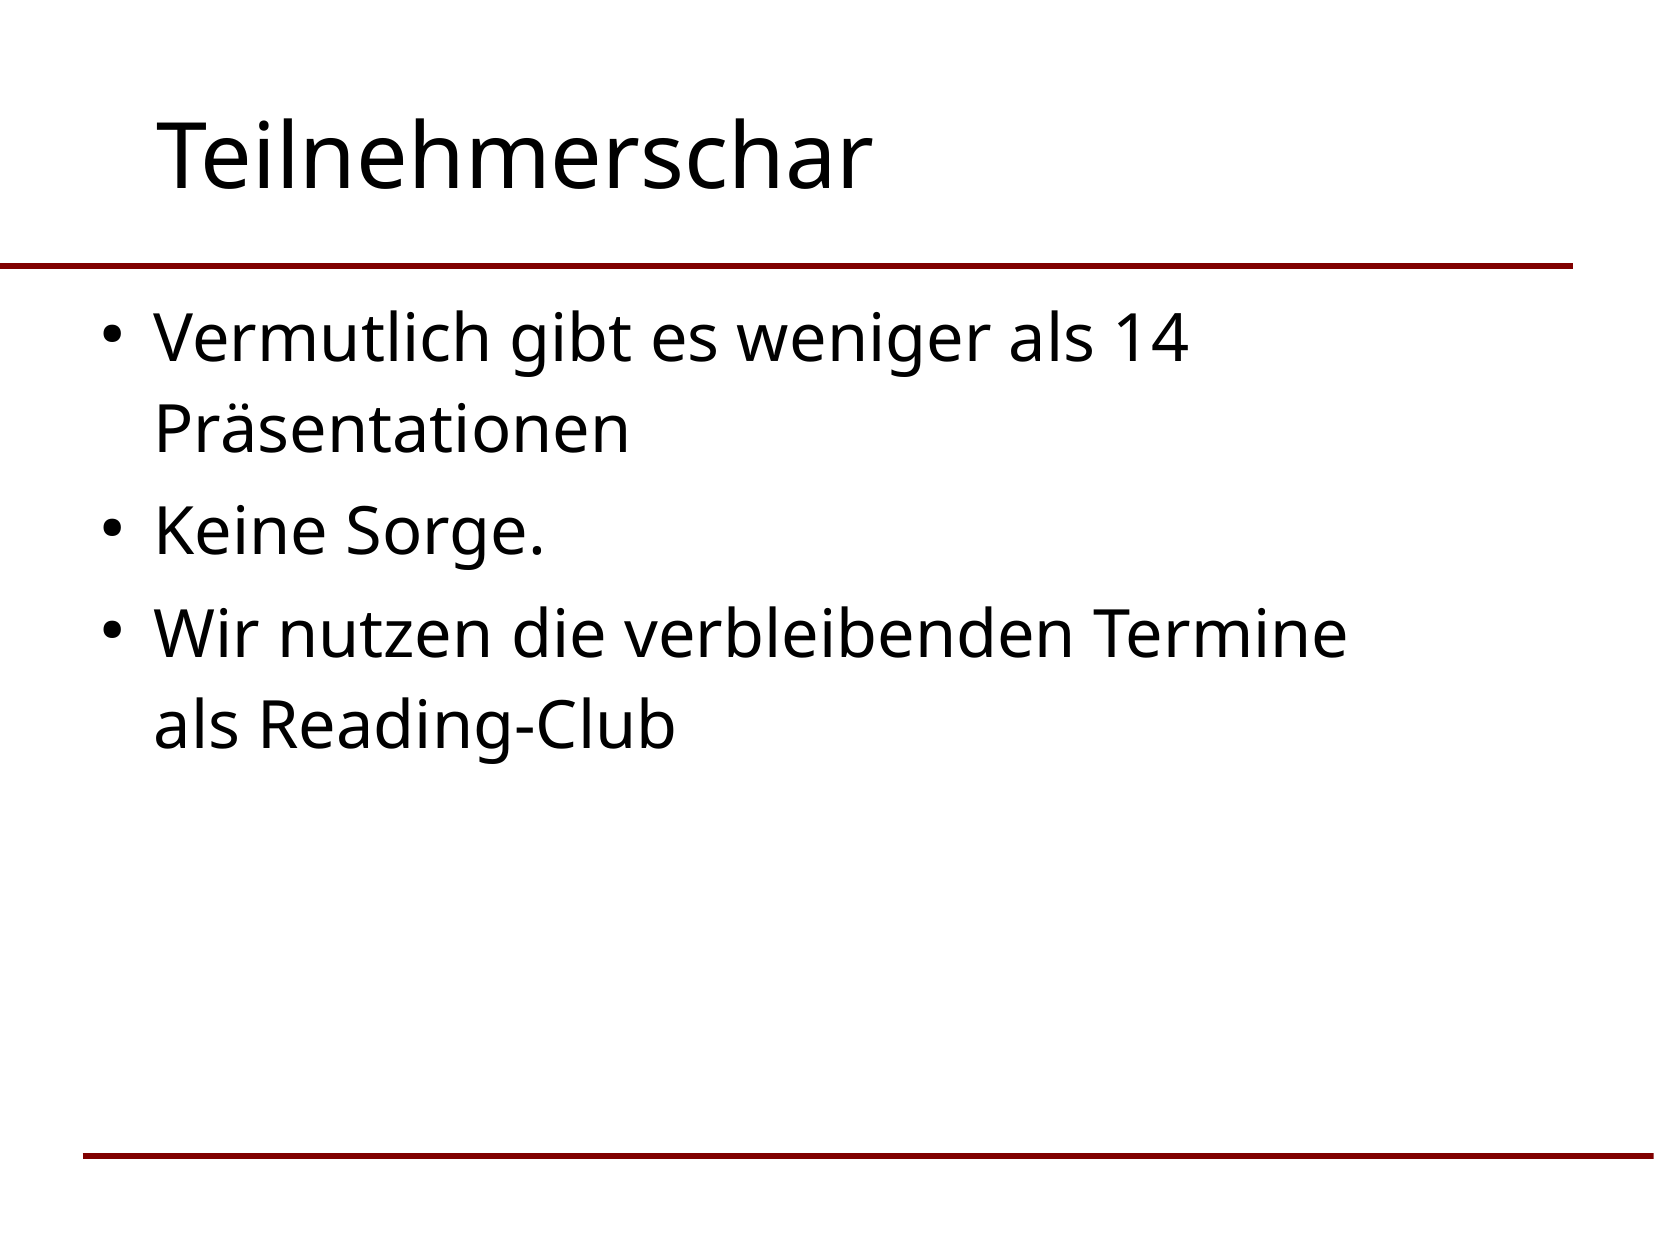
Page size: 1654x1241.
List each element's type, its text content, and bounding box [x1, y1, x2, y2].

list Vermutlich gibt es weniger als 14 Präsentationen Keine Sorge. Wir nutzen die verbleibenden Termine als Reading-Club [82, 290, 1571, 1109]
title Teilnehmerschar [82, 49, 1571, 257]
